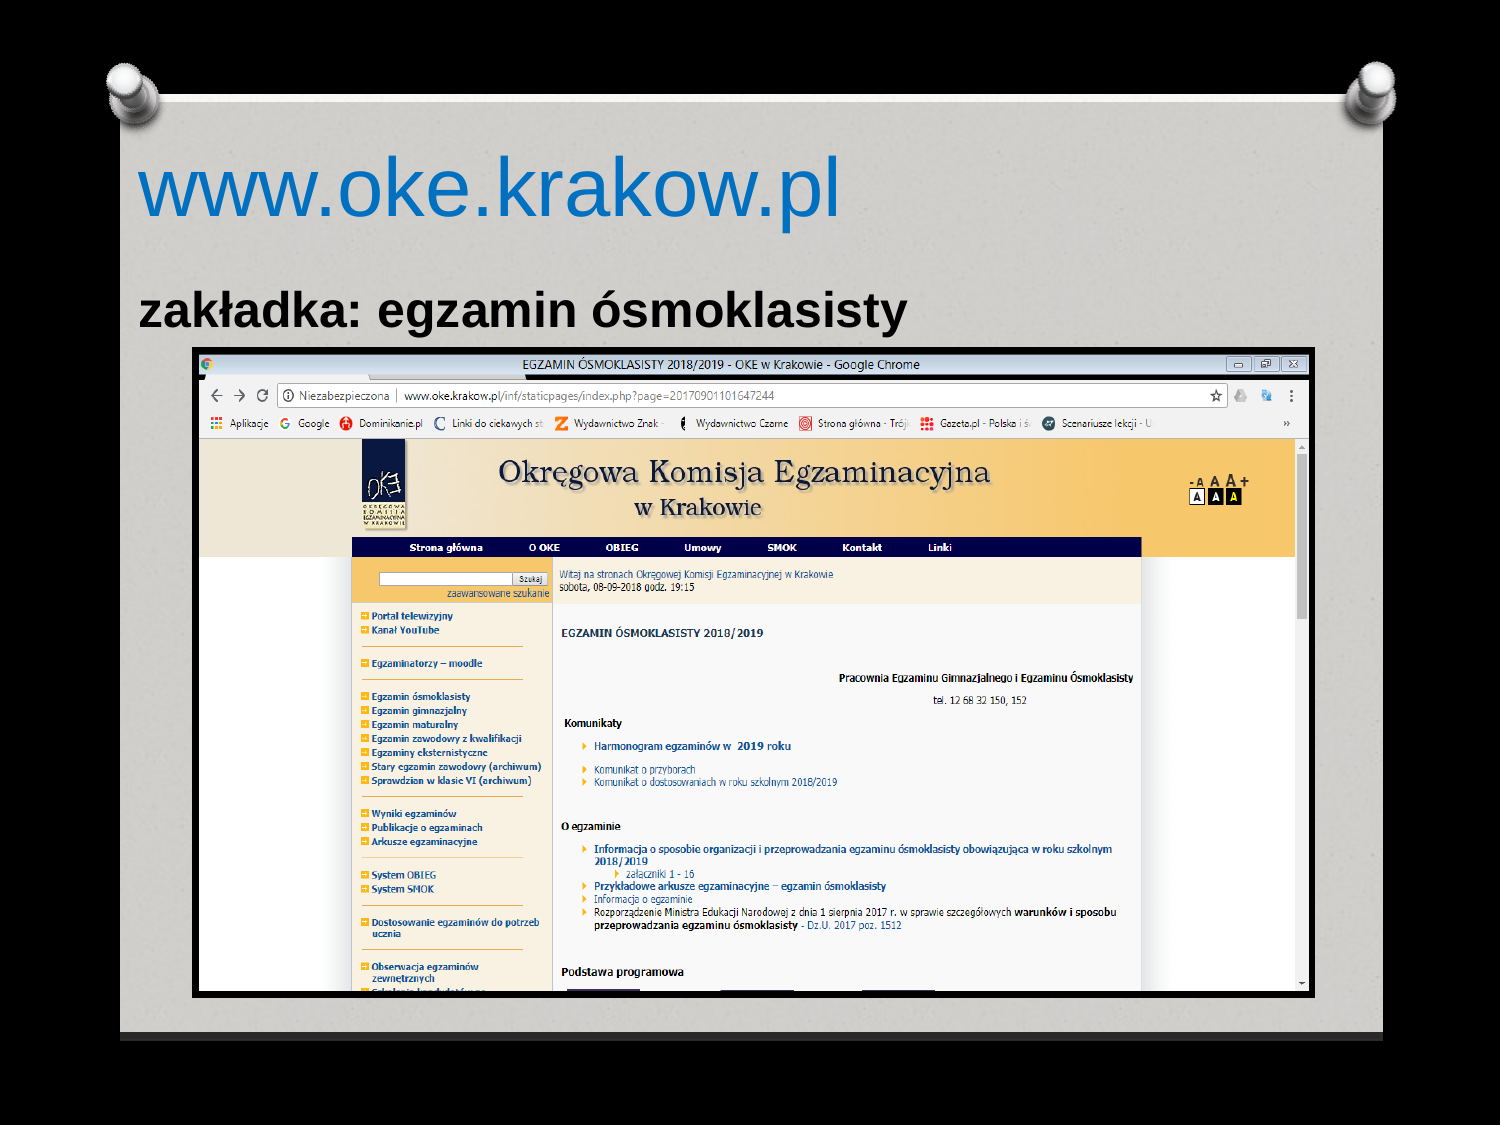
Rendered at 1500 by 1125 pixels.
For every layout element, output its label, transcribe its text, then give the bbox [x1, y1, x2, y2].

picture [192, 347, 1315, 998]
text_box www.oke.krakow.pl zakładka: egzamin ósmoklasisty [123, 125, 1317, 348]
